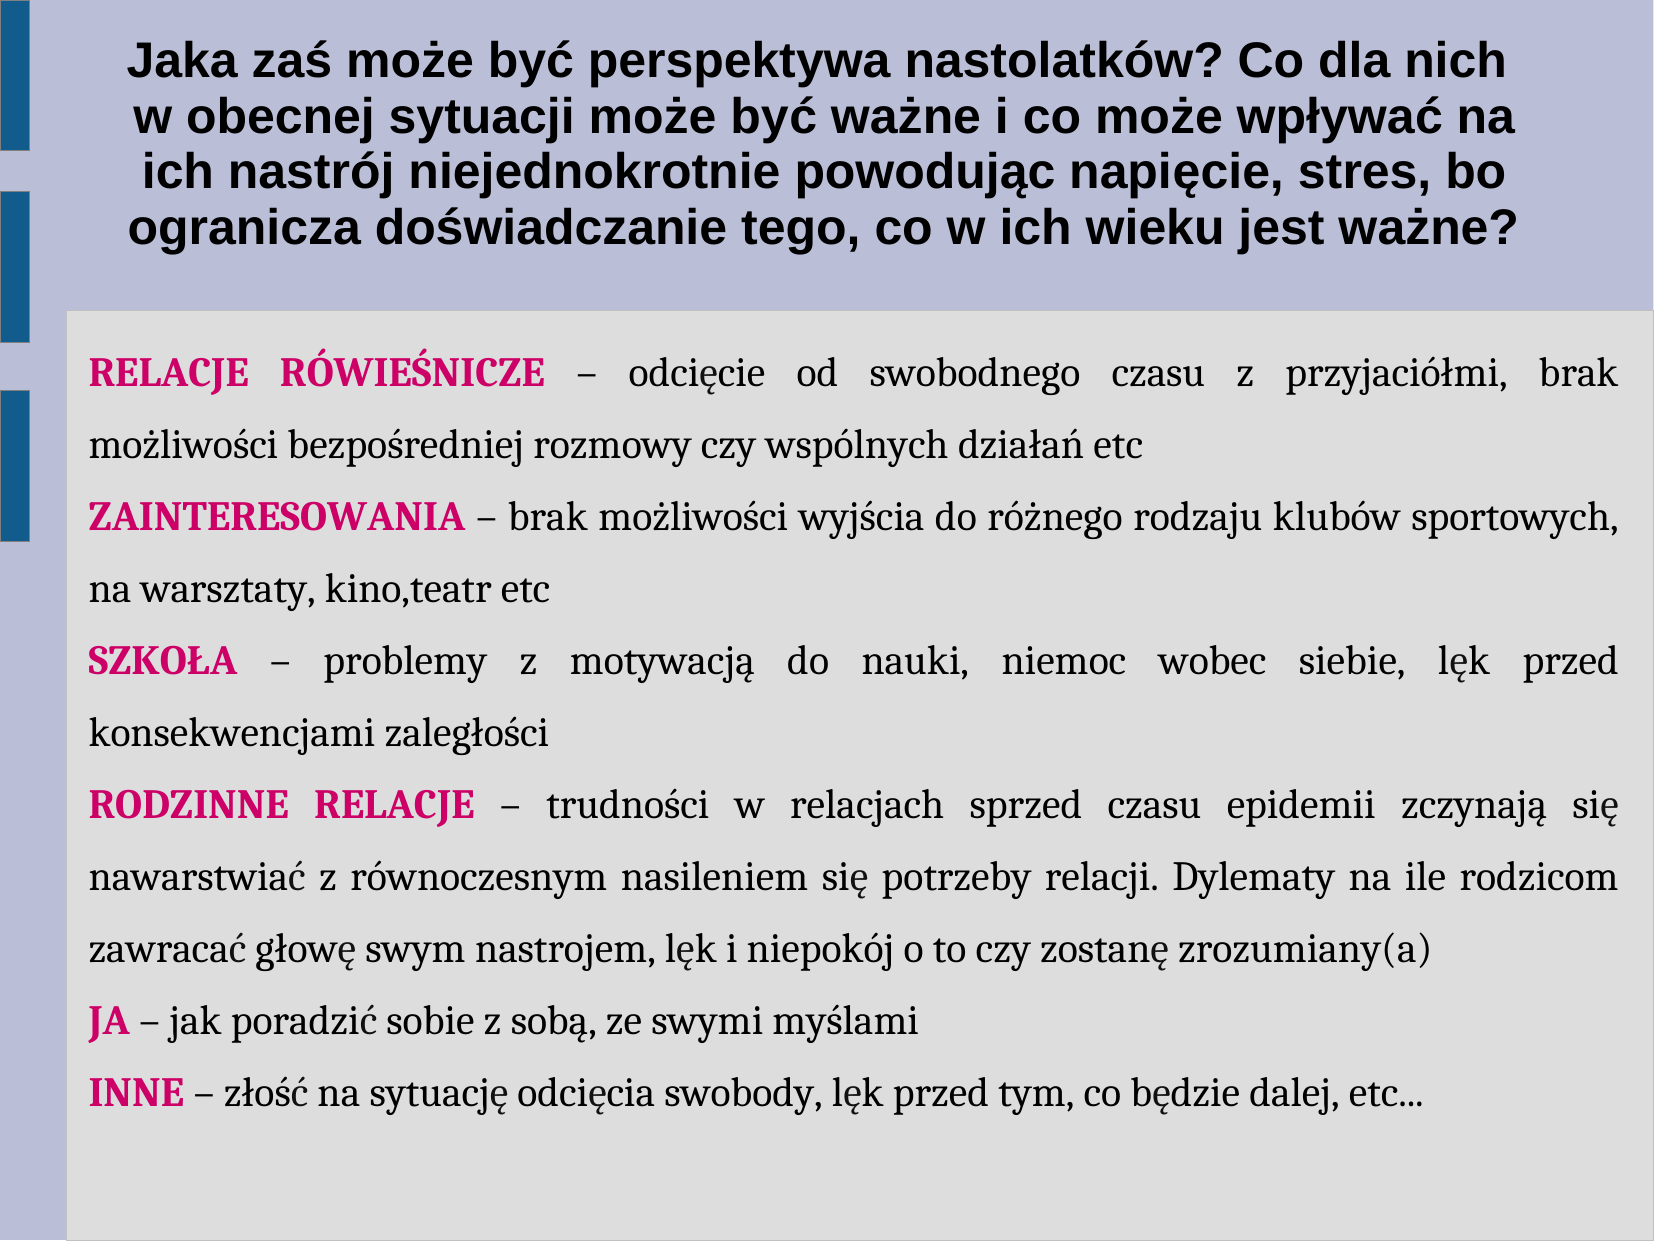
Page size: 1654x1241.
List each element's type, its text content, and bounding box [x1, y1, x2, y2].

list RELACJE RÓWIEŚNICZE – odcięcie od swobodnego czasu z przyjaciółmi, brak możliwości bezpośredniej rozmowy czy wspólnych działań etc ZAINTERESOWANIA – brak możliwości wyjścia do różnego rodzaju klubów sportowych, na warsztaty, kino,teatr etc SZKOŁA – problemy z motywacją do nauki, niemoc wobec siebie, lęk przed konsekwencjami zaległości RODZINNE RELACJE – trudności w relacjach sprzed czasu epidemii zczynają się nawarstwiać z równoczesnym nasileniem się potrzeby relacji. Dylematy na ile rodzicom zawracać głowę swym nastrojem, lęk i niepokój o to czy zostanę zrozumiany(a) JA – jak poradzić sobie z sobą, ze swymi myślami INNE – złość na sytuację odcięcia swobody, lęk przed tym, co będzie dalej, etc... [88, 324, 1619, 1241]
title Jaka zaś może być perspektywa nastolatków? Co dla nich w obecnej sytuacji może być ważne i co może wpływać na ich nastrój niejednokrotnie powodując napięcie, stres, bo ogranicza doświadczanie tego, co w ich wieku jest ważne? [118, 29, 1531, 258]
